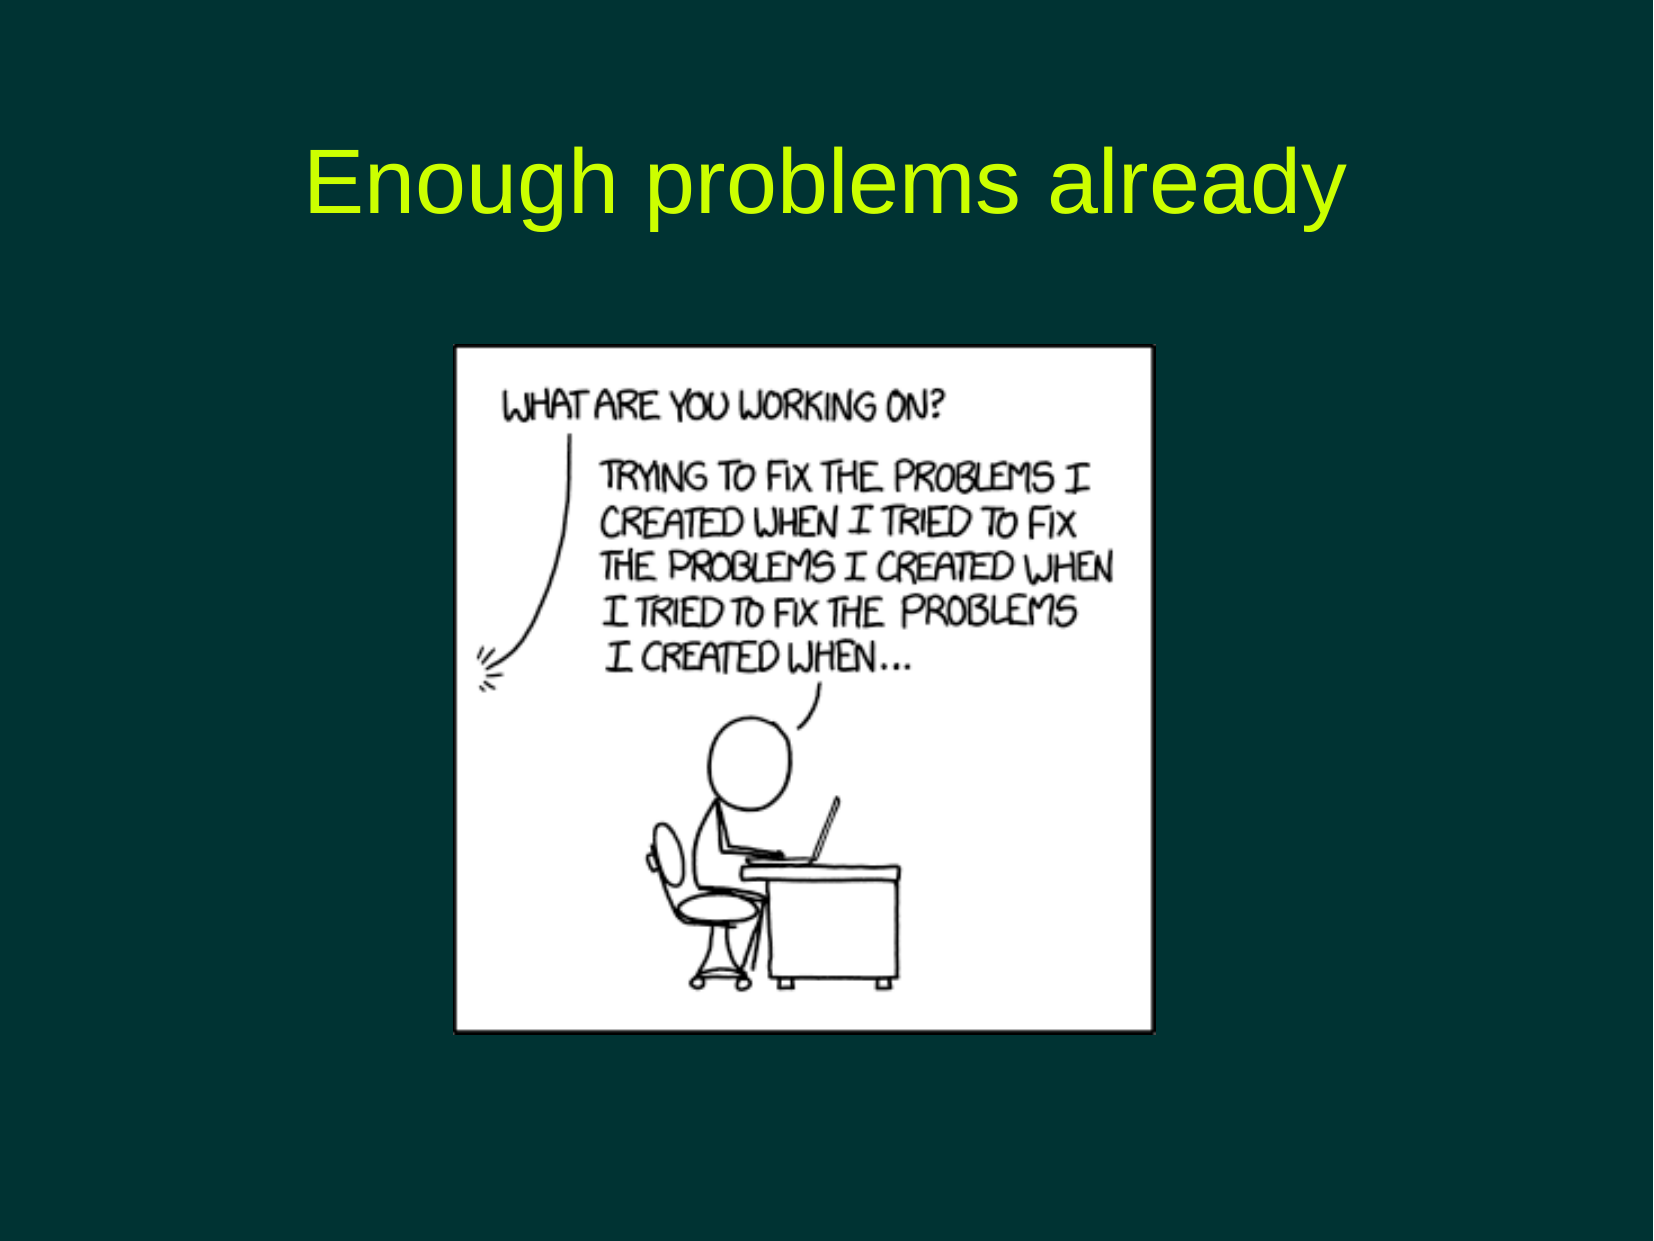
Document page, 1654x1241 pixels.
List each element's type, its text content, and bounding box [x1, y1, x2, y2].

picture [453, 344, 1156, 1036]
title Enough problems already [82, 49, 1571, 316]
